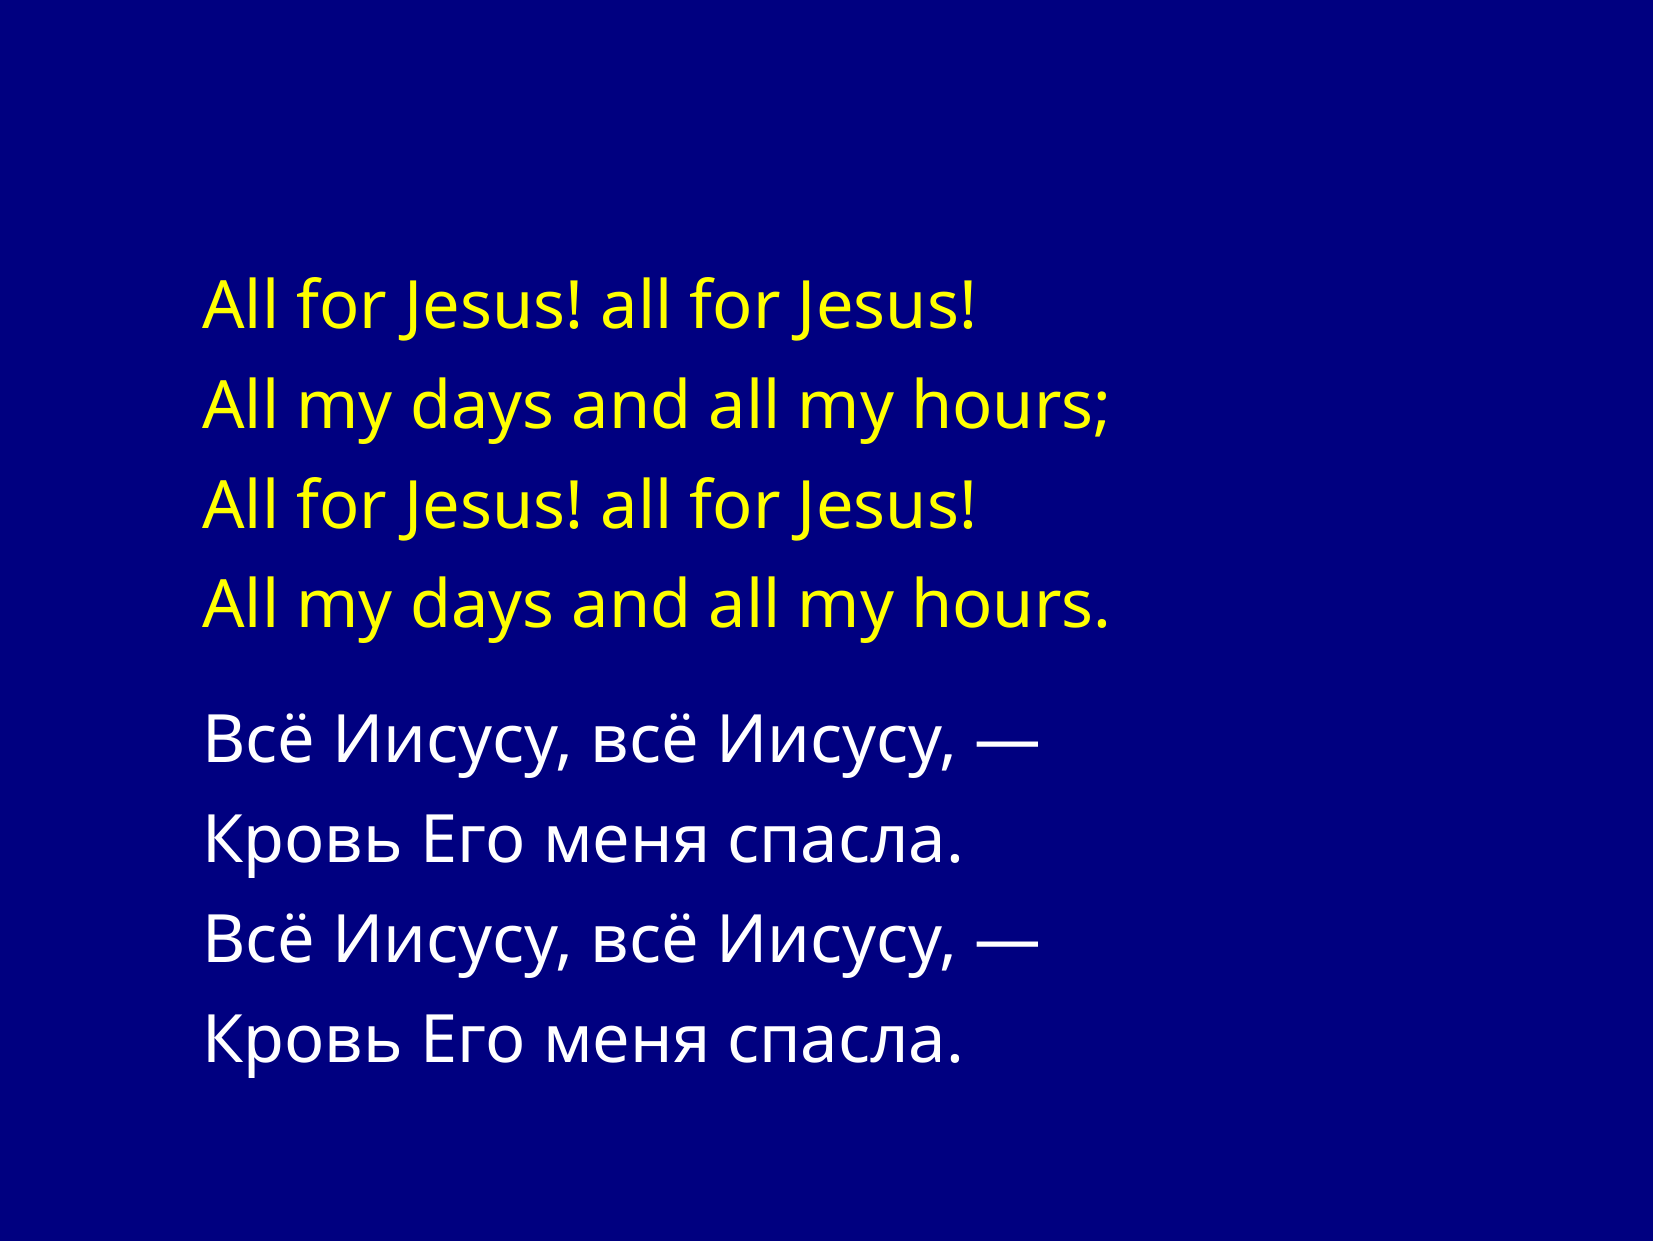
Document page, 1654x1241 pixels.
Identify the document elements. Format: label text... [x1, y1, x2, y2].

text_box Всё Иисусу, всё Иисусу, — Кровь Его меня спасла. Всё Иисусу, всё Иисусу, — Кровь Его меня спасла. [75, 675, 1576, 1163]
text_box All for Jesus! all for Jesus! All my days and all my hours; All for Jesus! all for Jesus! All my days and all my hours. [75, 150, 1576, 638]
